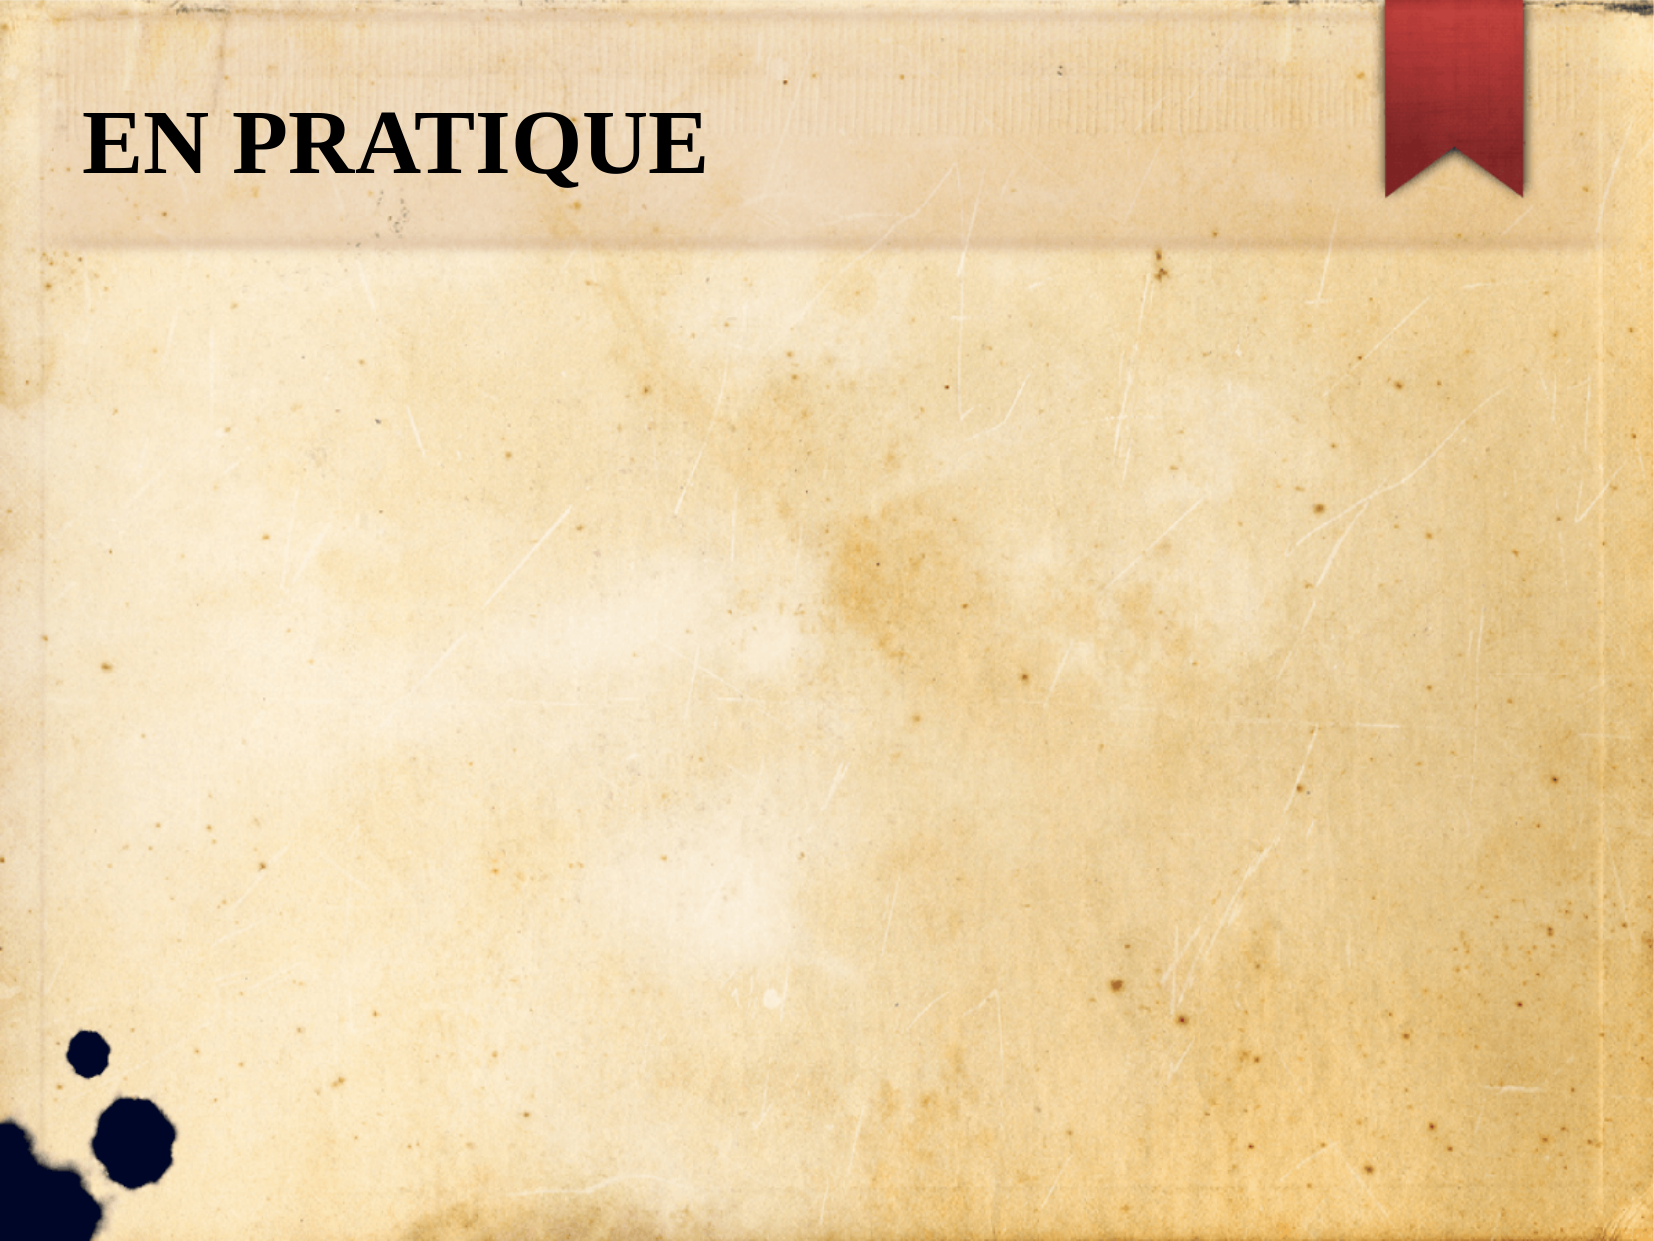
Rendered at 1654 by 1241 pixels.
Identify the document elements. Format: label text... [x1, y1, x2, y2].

title EN PRATIQUE [82, 49, 1347, 237]
picture [0, 0, 1654, 1241]
